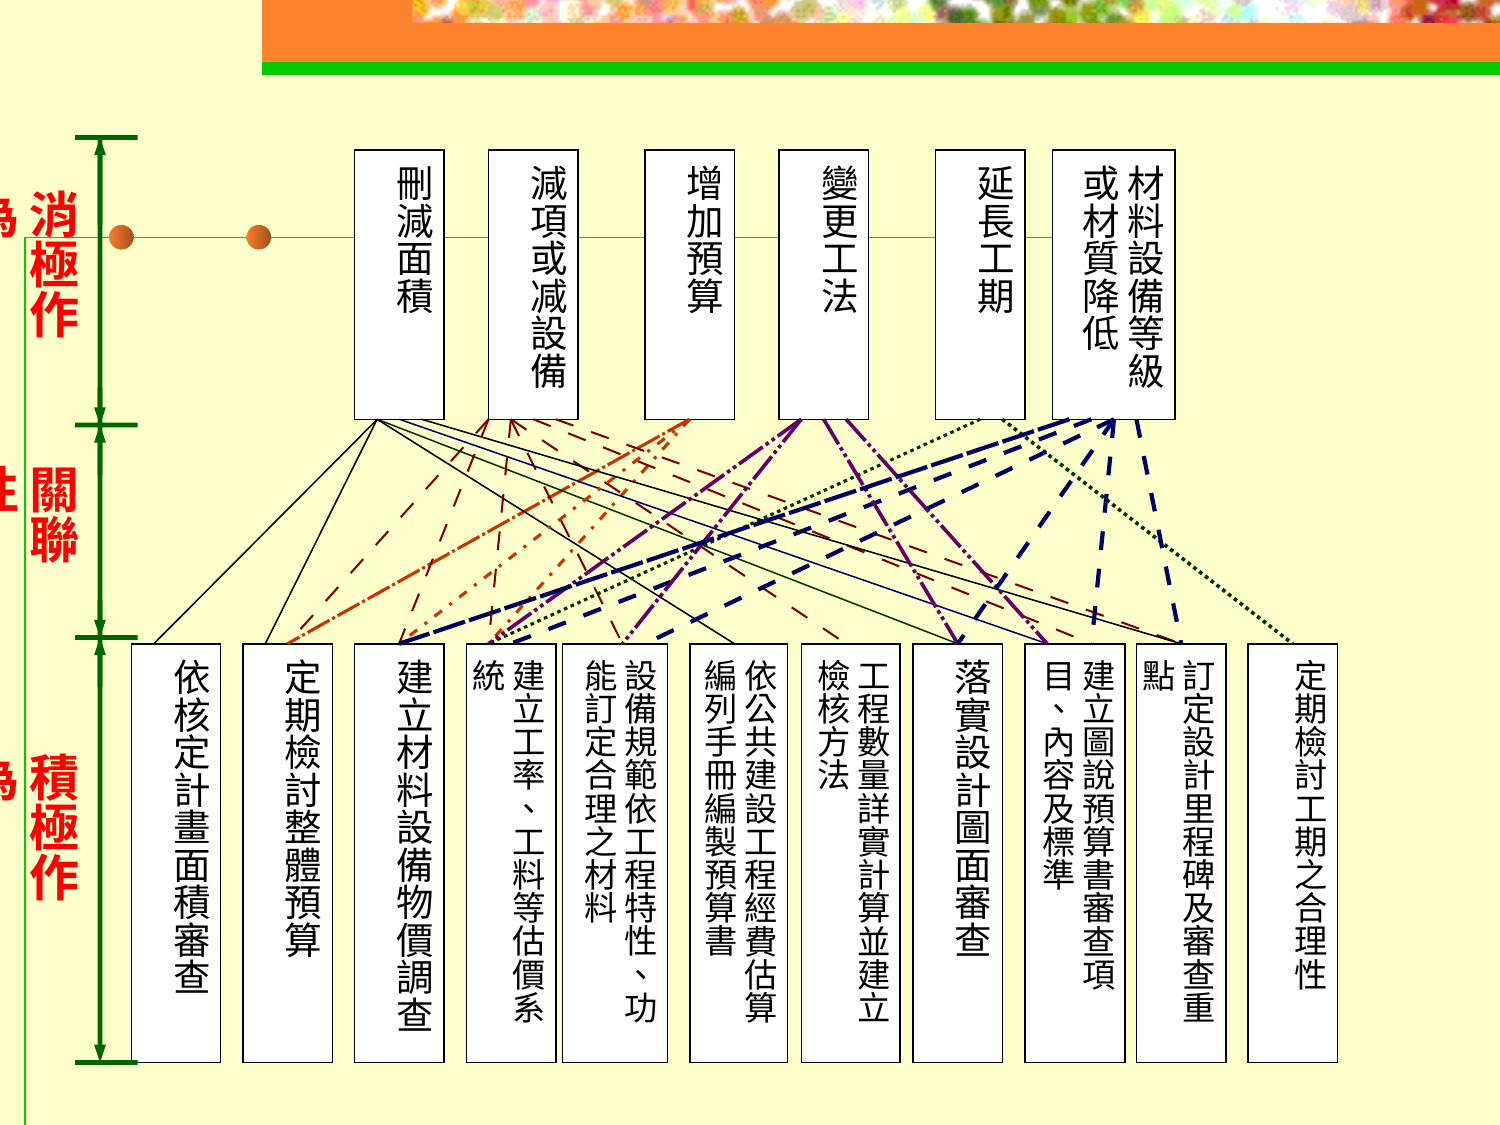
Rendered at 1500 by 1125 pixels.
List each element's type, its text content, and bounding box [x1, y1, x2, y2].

text_box 建立材料設備物價調查 [354, 643, 445, 1063]
text_box 依公共建設工程經費估算編列手冊編製預算書 [689, 643, 788, 1063]
text_box 材料設備等級或材質降低 [1052, 149, 1176, 420]
text_box 建立工率、工料等估價系統 [466, 643, 556, 1063]
text_box 變更工法 [779, 149, 869, 420]
text_box 刪減面積 [354, 149, 445, 420]
text_box 依核定計畫面積審查 [131, 643, 221, 1063]
text_box 建立圖說預算書審查項目、內容及標準 [1025, 643, 1126, 1063]
text_box 增加預算 [645, 149, 735, 420]
text_box 減項或减設備 [488, 149, 579, 420]
text_box 工程數量詳實計算並建立檢核方法 [801, 643, 901, 1063]
text_box 積極作為 [0, 737, 91, 949]
text_box 訂定設計里程碑及審查重點 [1136, 643, 1226, 1063]
text_box 落實設計圖面審查 [912, 643, 1003, 1063]
text_box 設備規範依工程特性、功能訂定合理之材料 [562, 643, 668, 1063]
text_box 定期檢討工期之合理性 [1248, 643, 1338, 1063]
text_box 延長工期 [935, 149, 1025, 420]
text_box 消極作為 [0, 174, 91, 386]
text_box 關聯性 [0, 450, 91, 612]
text_box 定期檢討整體預算 [242, 643, 333, 1063]
